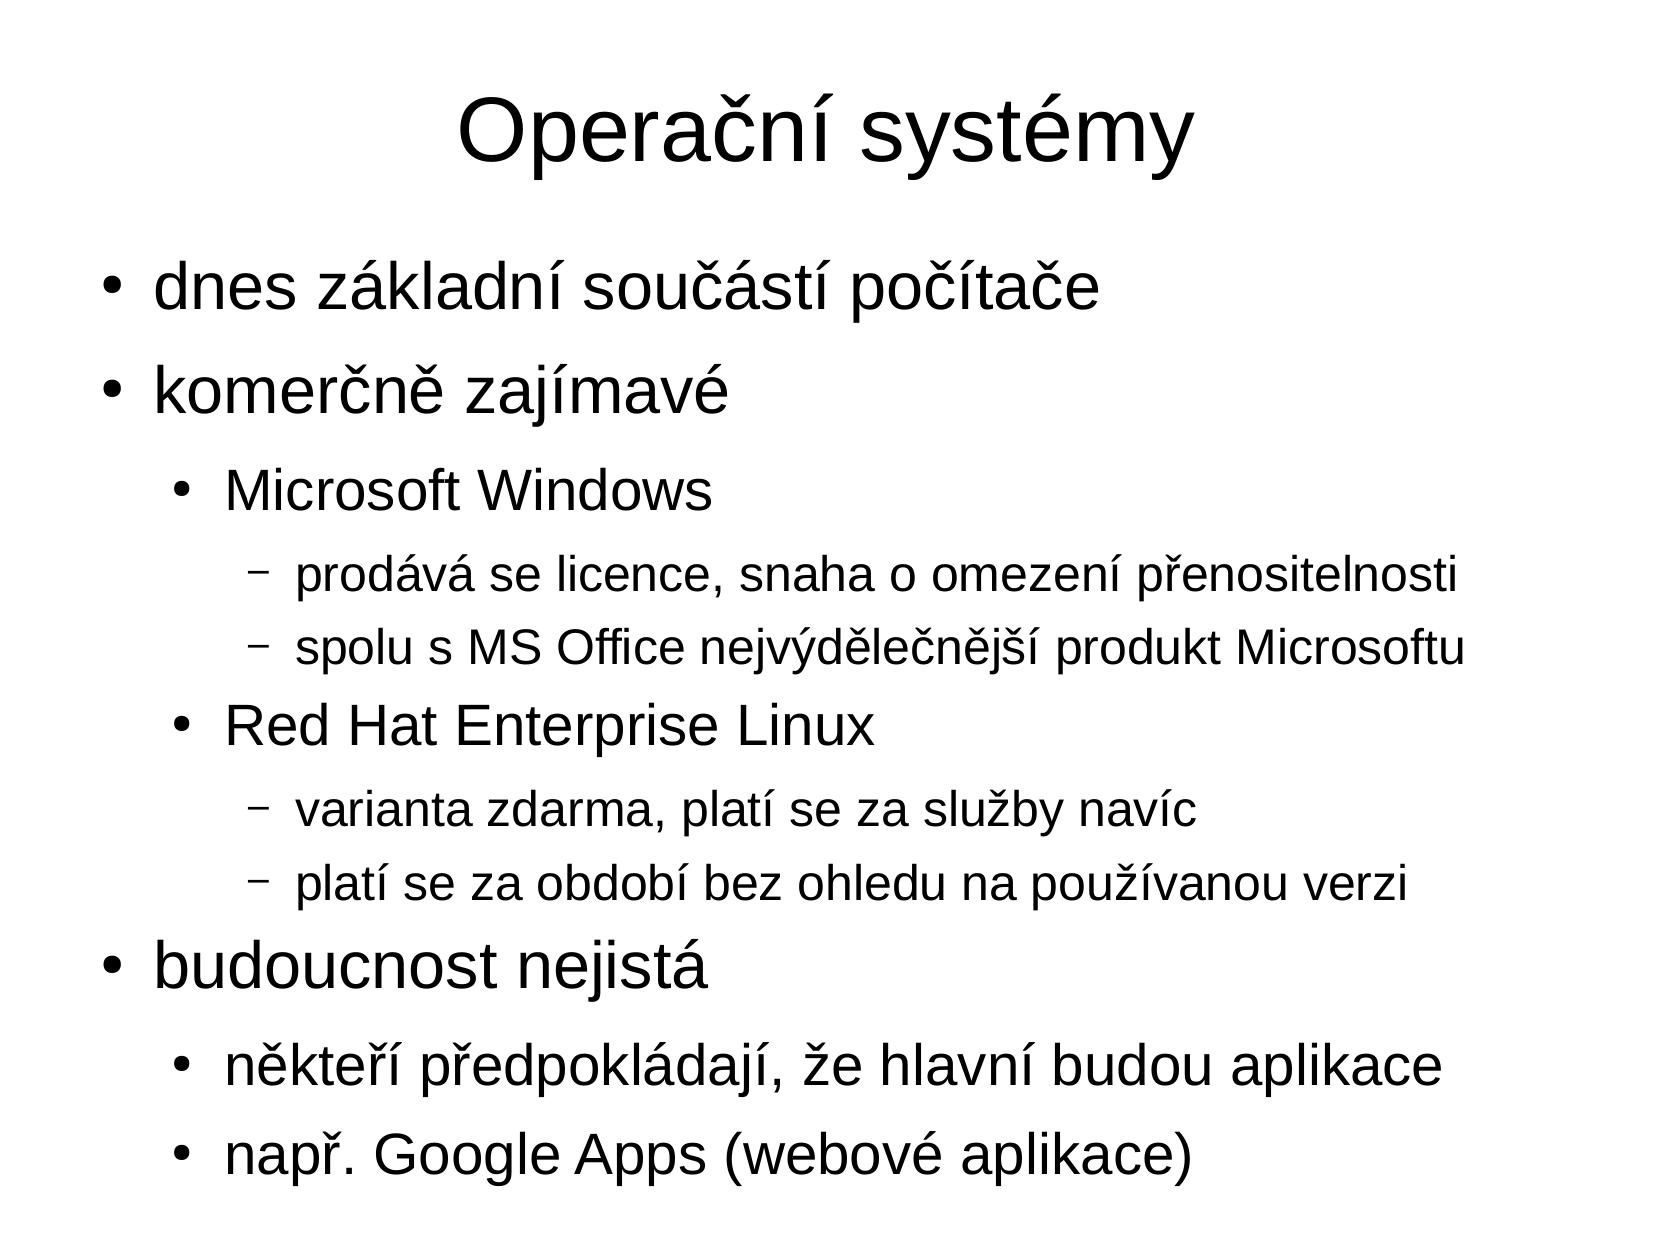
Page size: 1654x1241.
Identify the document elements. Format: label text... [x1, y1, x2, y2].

list dnes základní součástí počítače komerčně zajímavé Microsoft Windows prodává se licence, snaha o omezení přenositelnosti spolu s MS Office nejvýdělečnější produkt Microsoftu Red Hat Enterprise Linux varianta zdarma, platí se za služby navíc platí se za období bez ohledu na používanou verzi budoucnost nejistá někteří předpokládají, že hlavní budou aplikace např. Google Apps (webové aplikace) [82, 248, 1571, 1186]
title Operační systémy [82, 33, 1571, 226]
